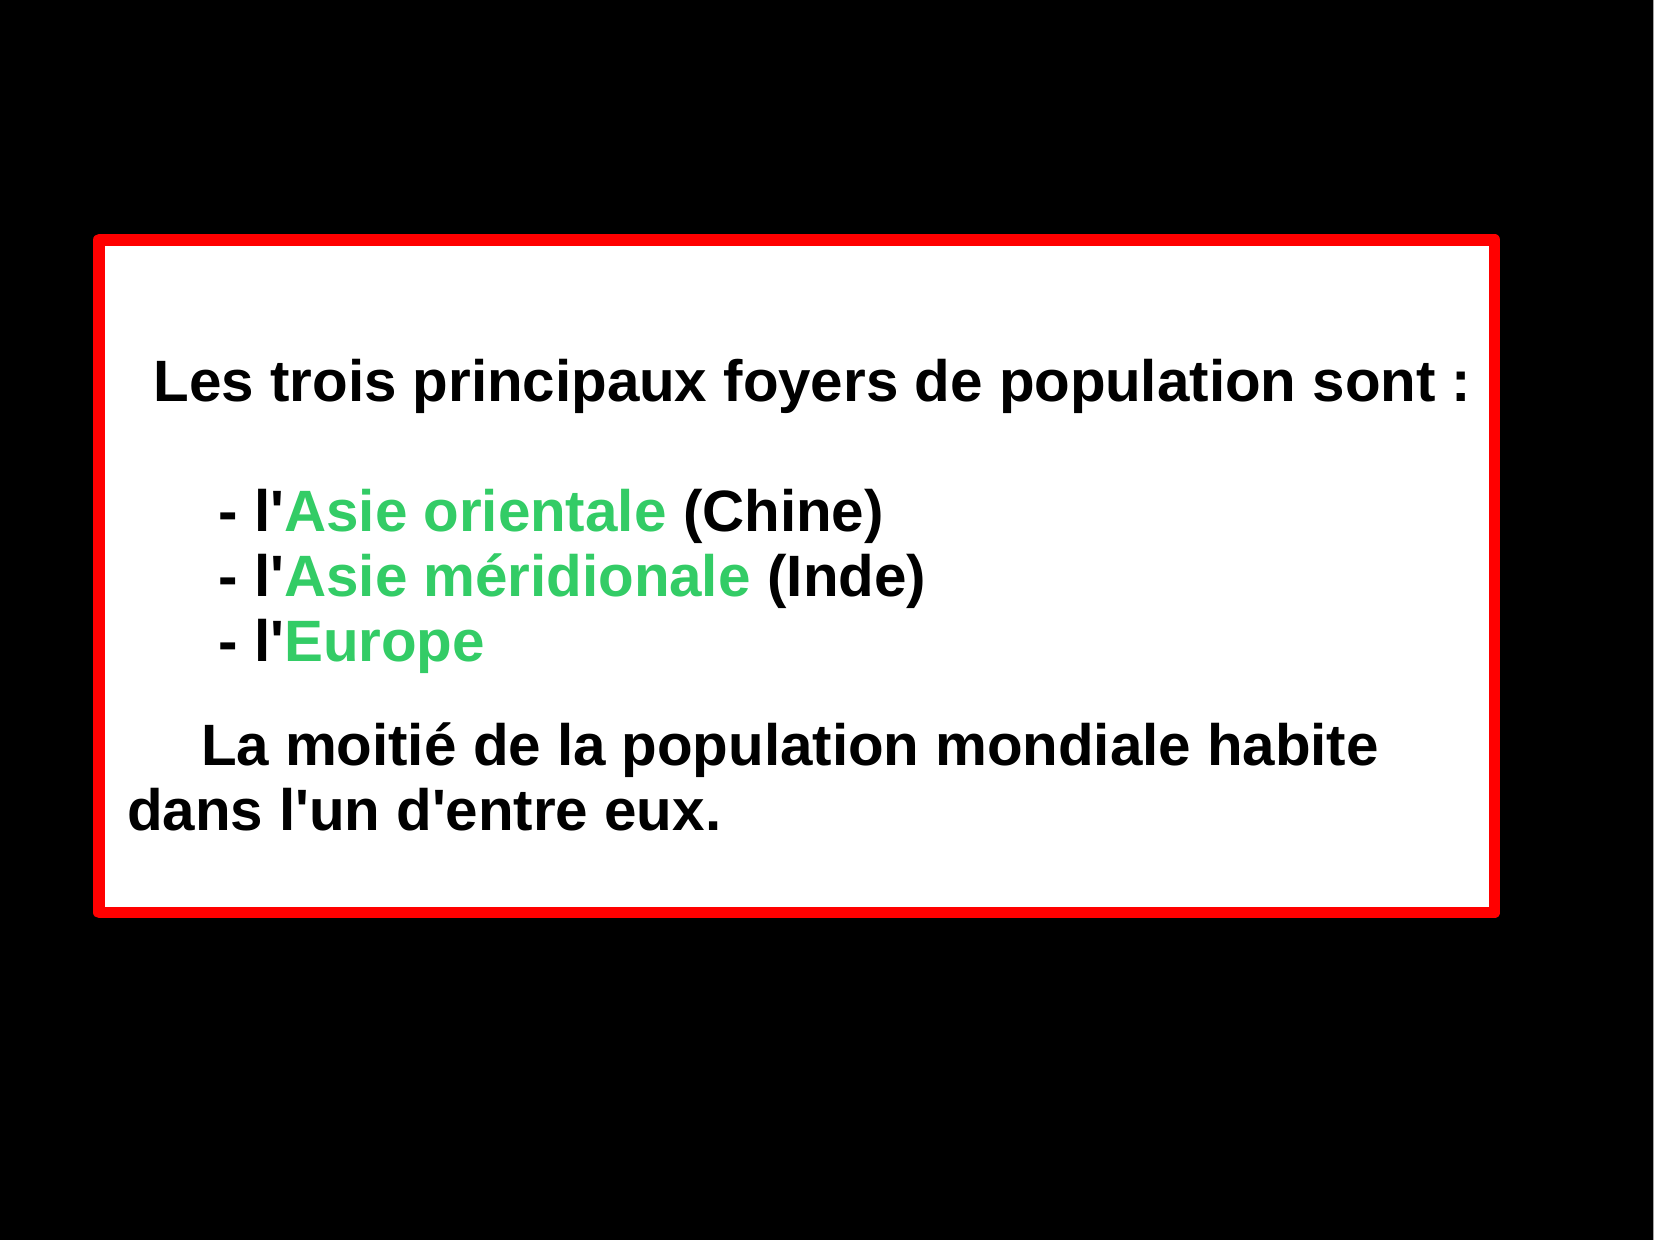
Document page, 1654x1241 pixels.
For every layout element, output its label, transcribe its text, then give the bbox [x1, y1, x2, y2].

text_box Les trois principaux foyers de population sont : - l'Asie orientale (Chine) - l'Asie méridionale (Inde) - l'Europe [99, 239, 1495, 913]
text_box La moitié de la population mondiale habite dans l'un d'entre eux. [112, 705, 1455, 851]
